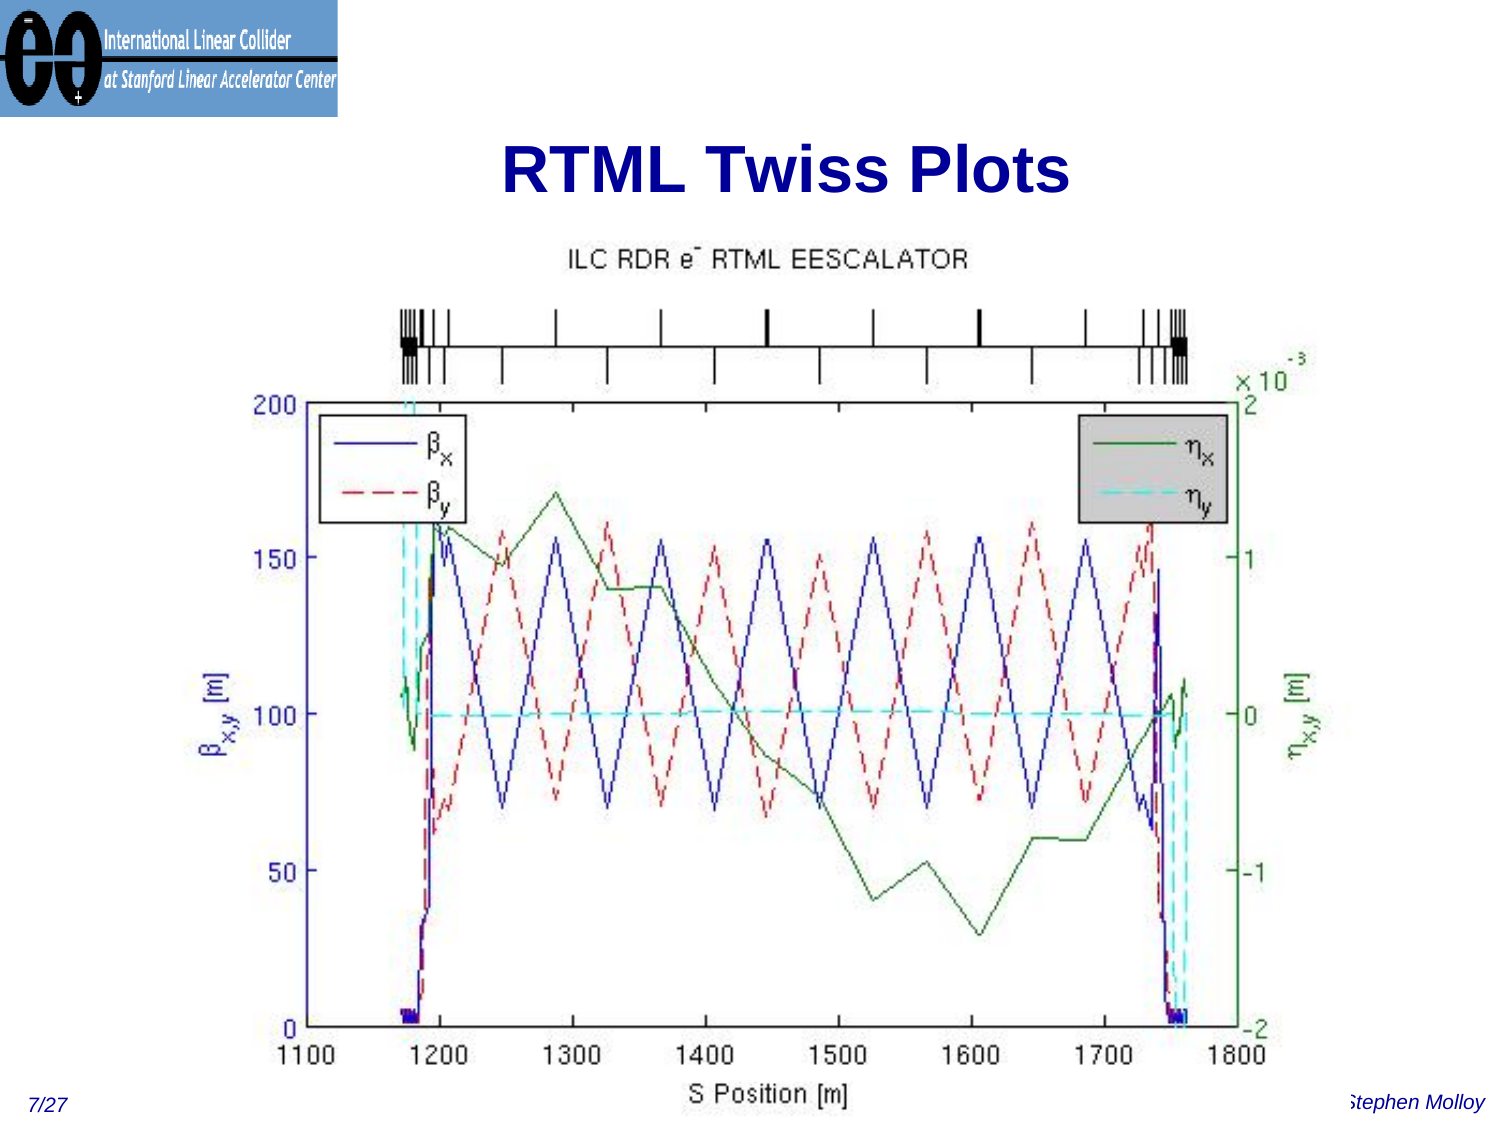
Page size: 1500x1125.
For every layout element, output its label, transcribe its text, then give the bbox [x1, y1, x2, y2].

title RTML Twiss Plots [337, 87, 1237, 224]
picture [0, 0, 338, 117]
picture [150, 224, 1351, 1125]
